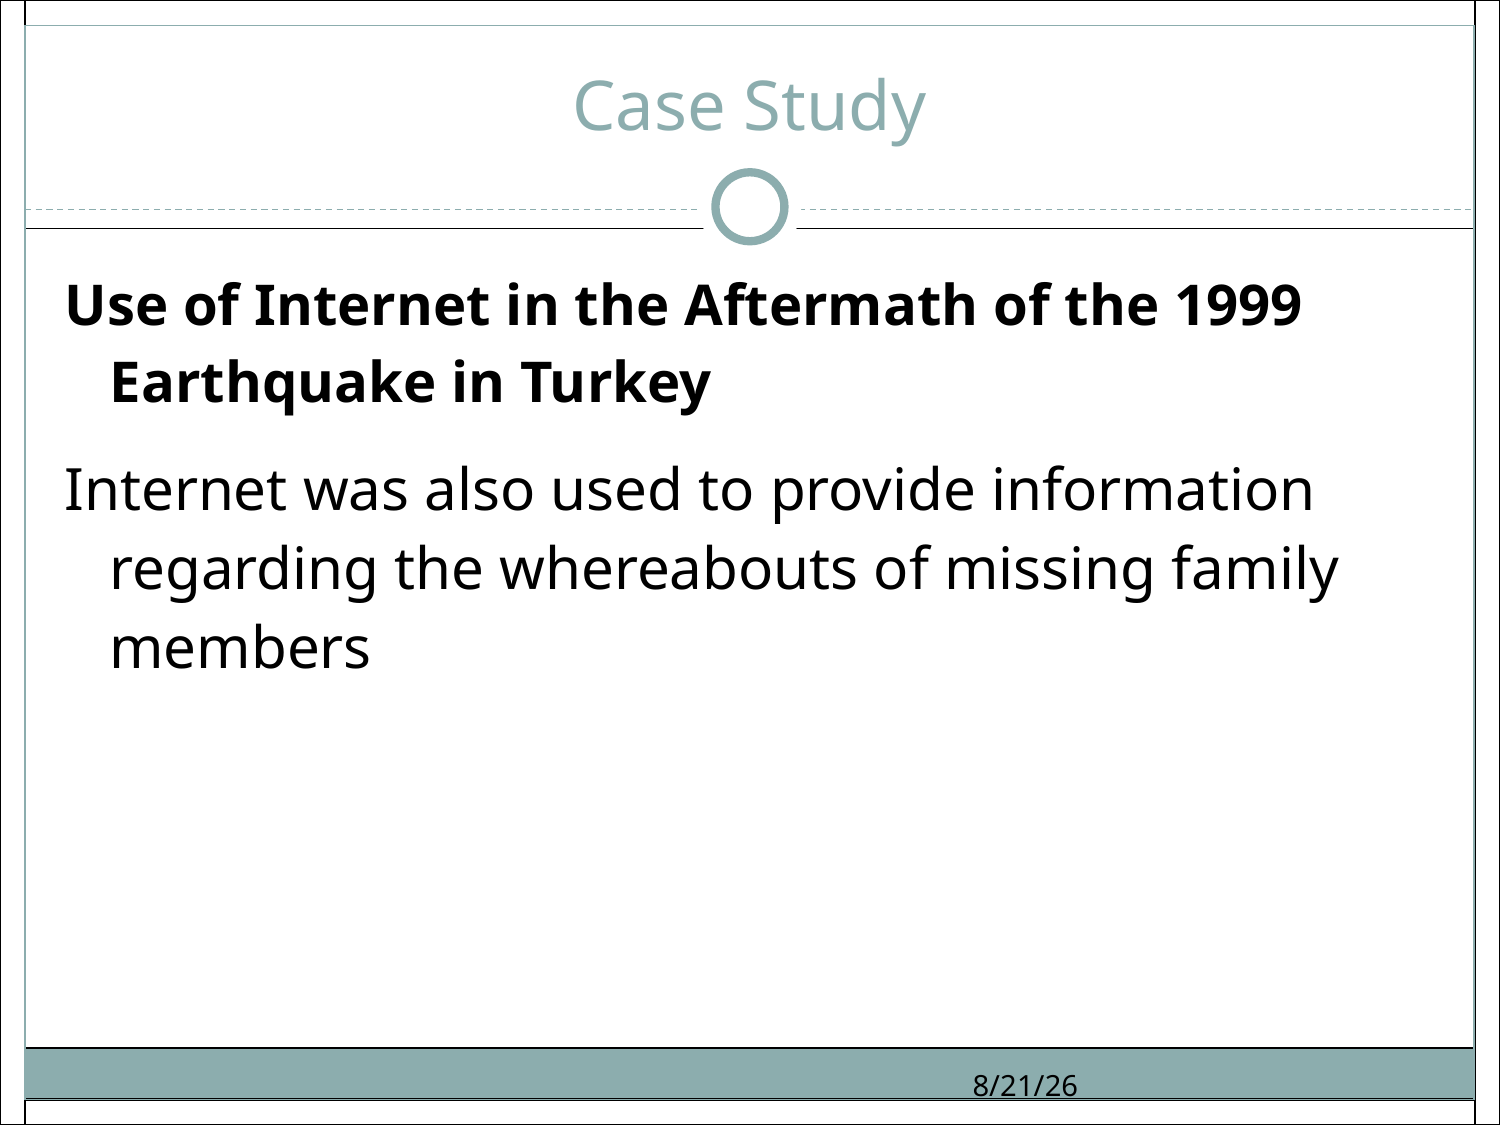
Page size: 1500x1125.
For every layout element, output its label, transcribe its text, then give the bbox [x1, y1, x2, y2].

list Use of Internet in the Aftermath of the 1999 Earthquake in Turkey Internet was also used to provide information regarding the whereabouts of missing family members [49, 249, 1450, 1015]
title Case Study [49, 0, 1450, 205]
